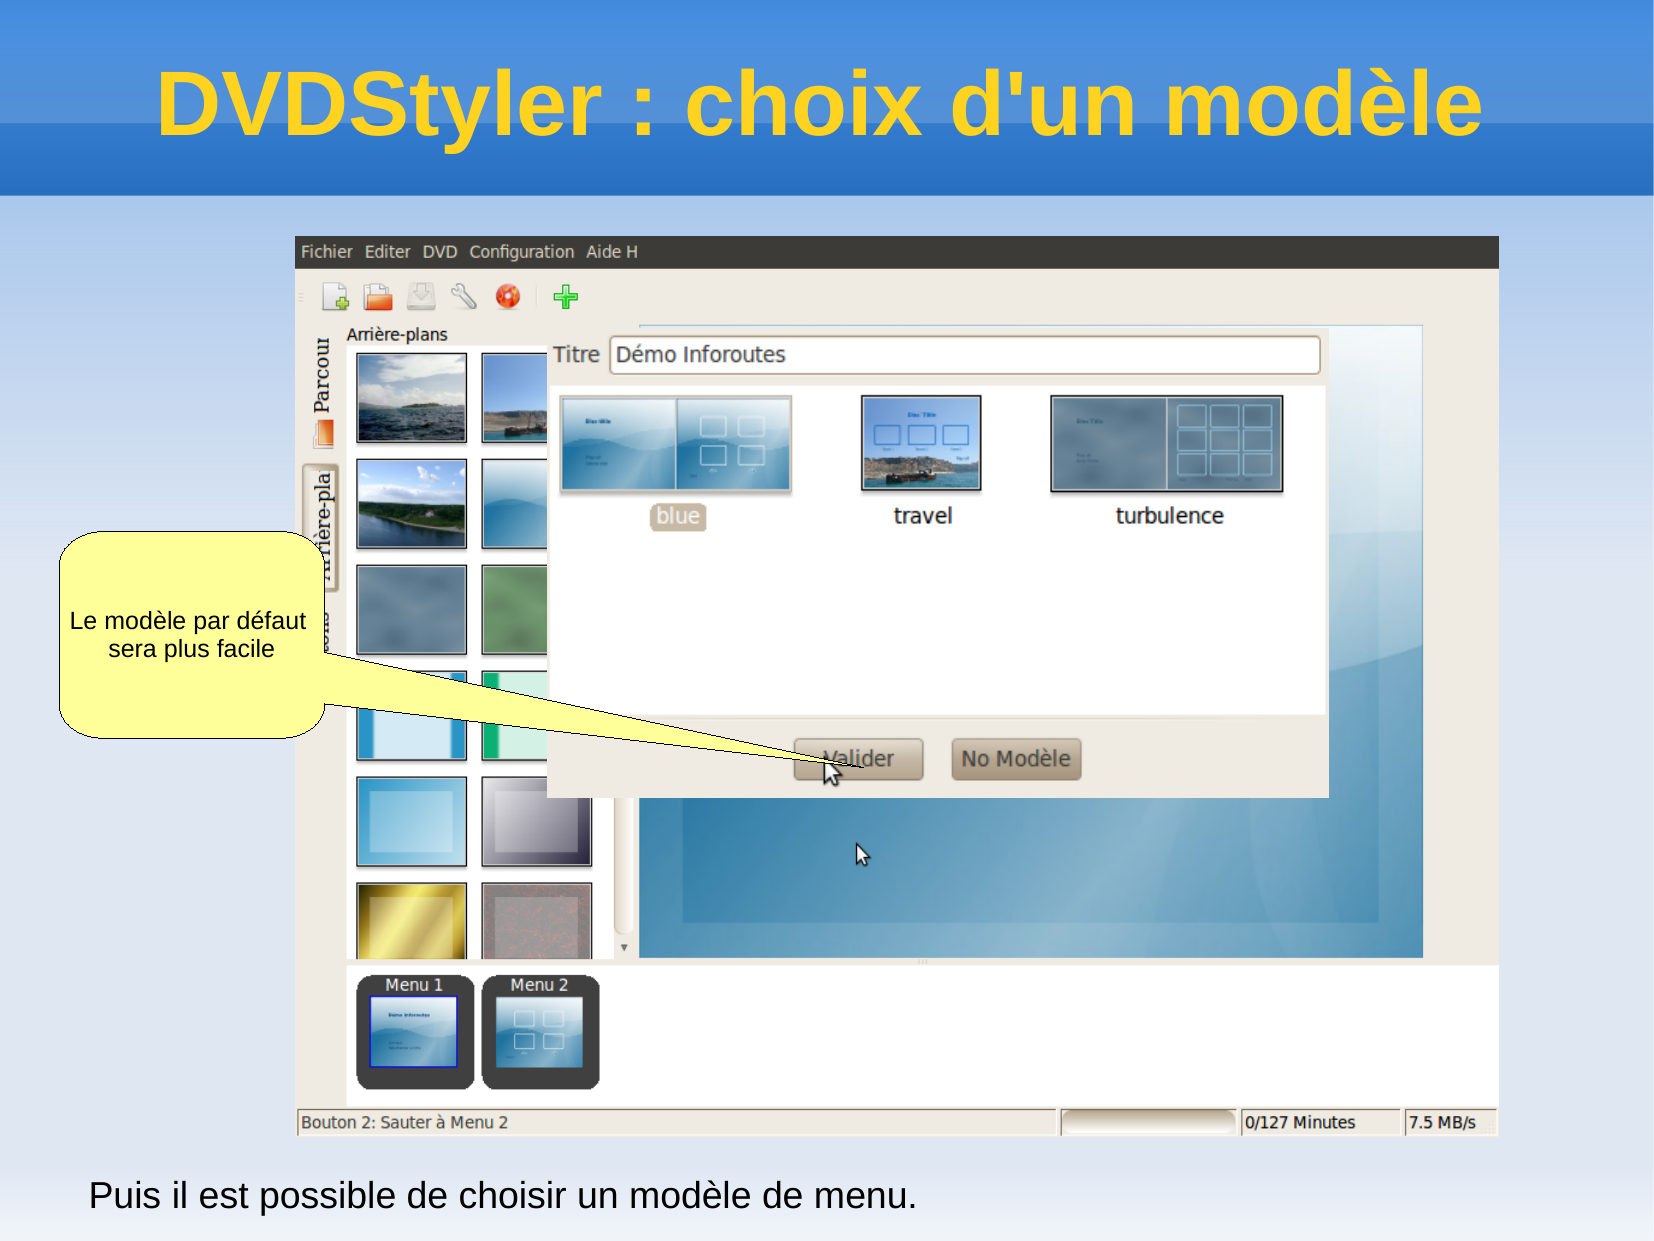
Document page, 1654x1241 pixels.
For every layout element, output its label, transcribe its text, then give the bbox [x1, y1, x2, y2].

title DVDStyler : choix d'un modèle [76, 0, 1565, 208]
subtitle Puis il est possible de choisir un modèle de menu. [88, 1151, 1241, 1241]
text_box Le modèle par défaut sera plus facile [59, 531, 864, 768]
picture [0, 0, 1654, 1241]
